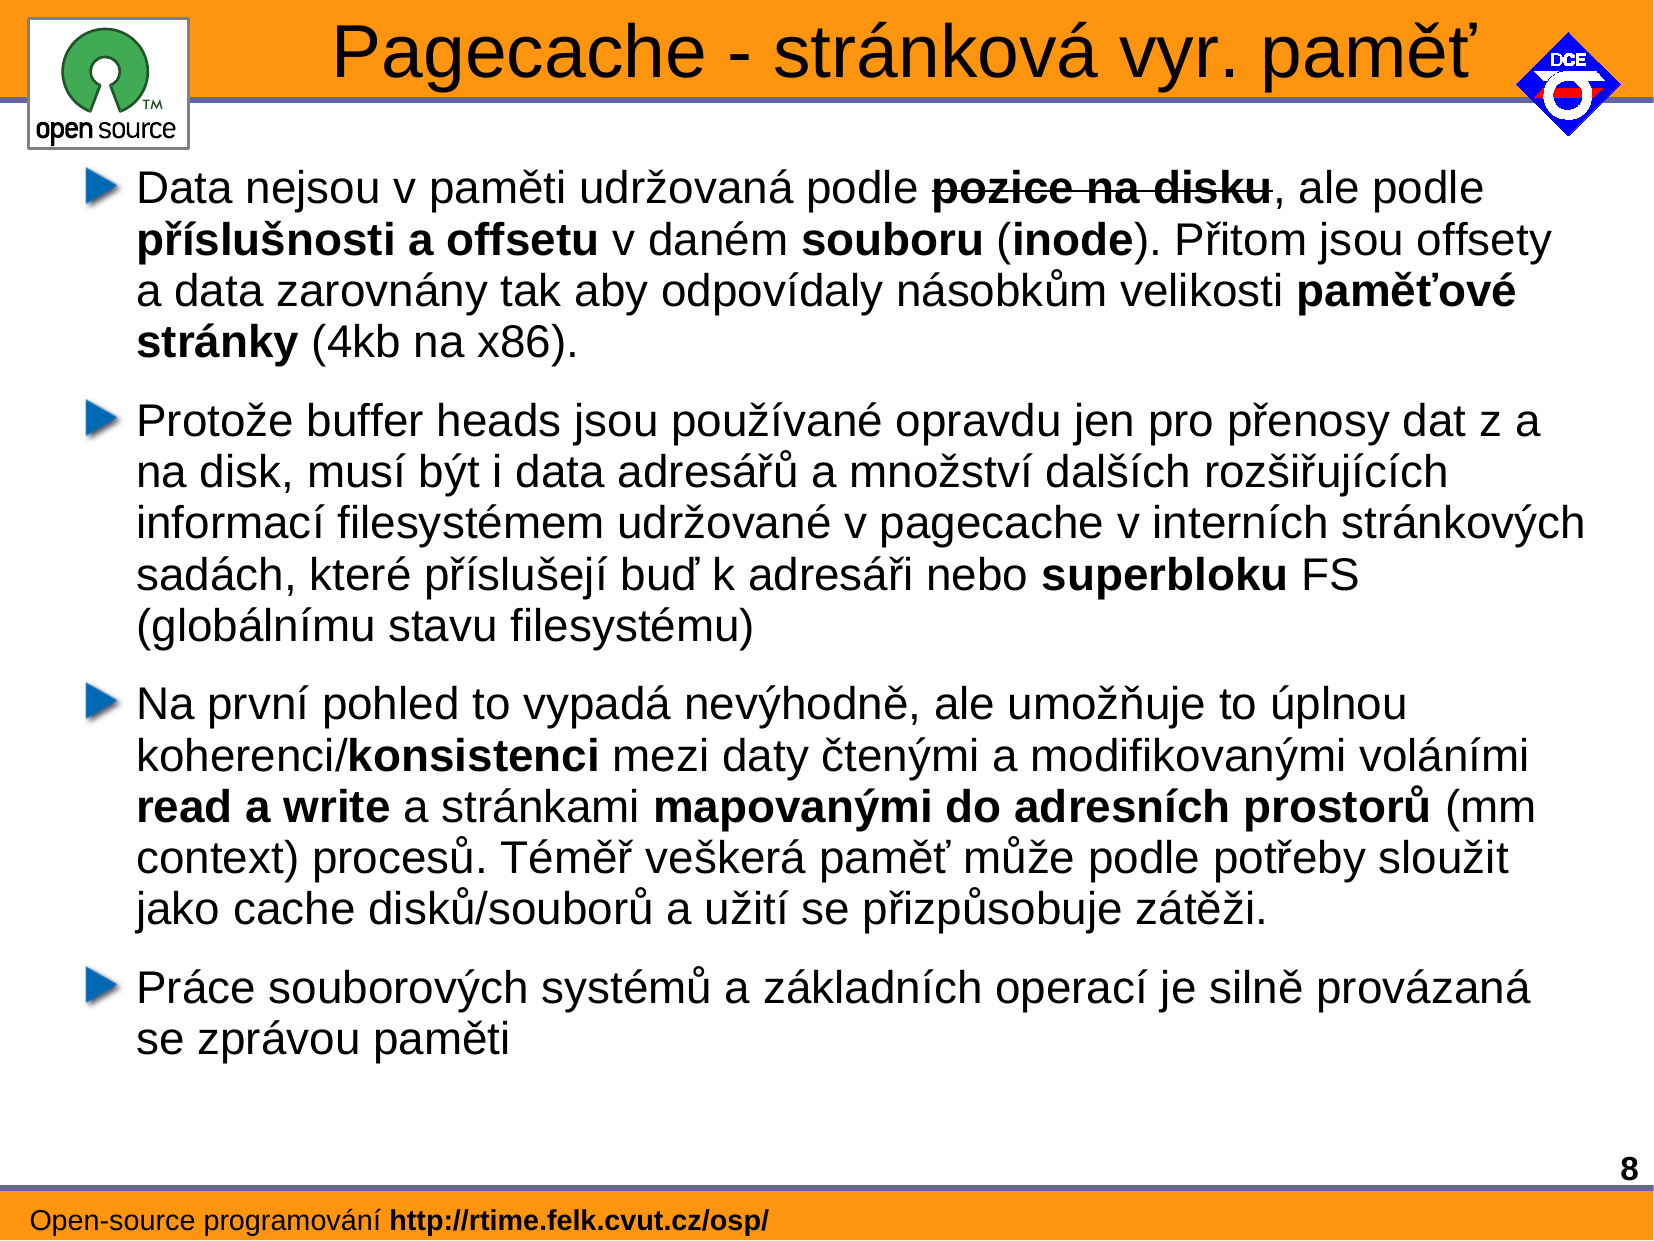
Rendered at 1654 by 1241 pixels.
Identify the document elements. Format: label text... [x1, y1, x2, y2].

title Pagecache - stránková vyr. paměť [178, 4, 1631, 98]
list Data nejsou v paměti udržovaná podle pozice na disku, ale podle příslušnosti a offsetu v daném souboru (inode). Přitom jsou offsety a data zarovnány tak aby odpovídaly násobkům velikosti paměťové stránky (4kb na x86). Protože buffer heads jsou používané opravdu jen pro přenosy dat z a na disk, musí být i data adresářů a množství dalších rozšiřujících informací filesystémem udržované v pagecache v interních stránkových sadách, které příslušejí buď k adresáři nebo superbloku FS (globálnímu stavu filesystému) Na první pohled to vypadá nevýhodně, ale umožňuje to úplnou koherenci/konsistenci mezi daty čtenými a modifikovanými voláními read a write a stránkami mapovanými do adresních prostorů (mm context) procesů. Téměř veškerá paměť může podle potřeby sloužit jako cache disků/souborů a užití se přizpůsobuje zátěži. Práce souborových systémů a základních operací je silně provázaná se zprávou paměti [65, 162, 1589, 1172]
